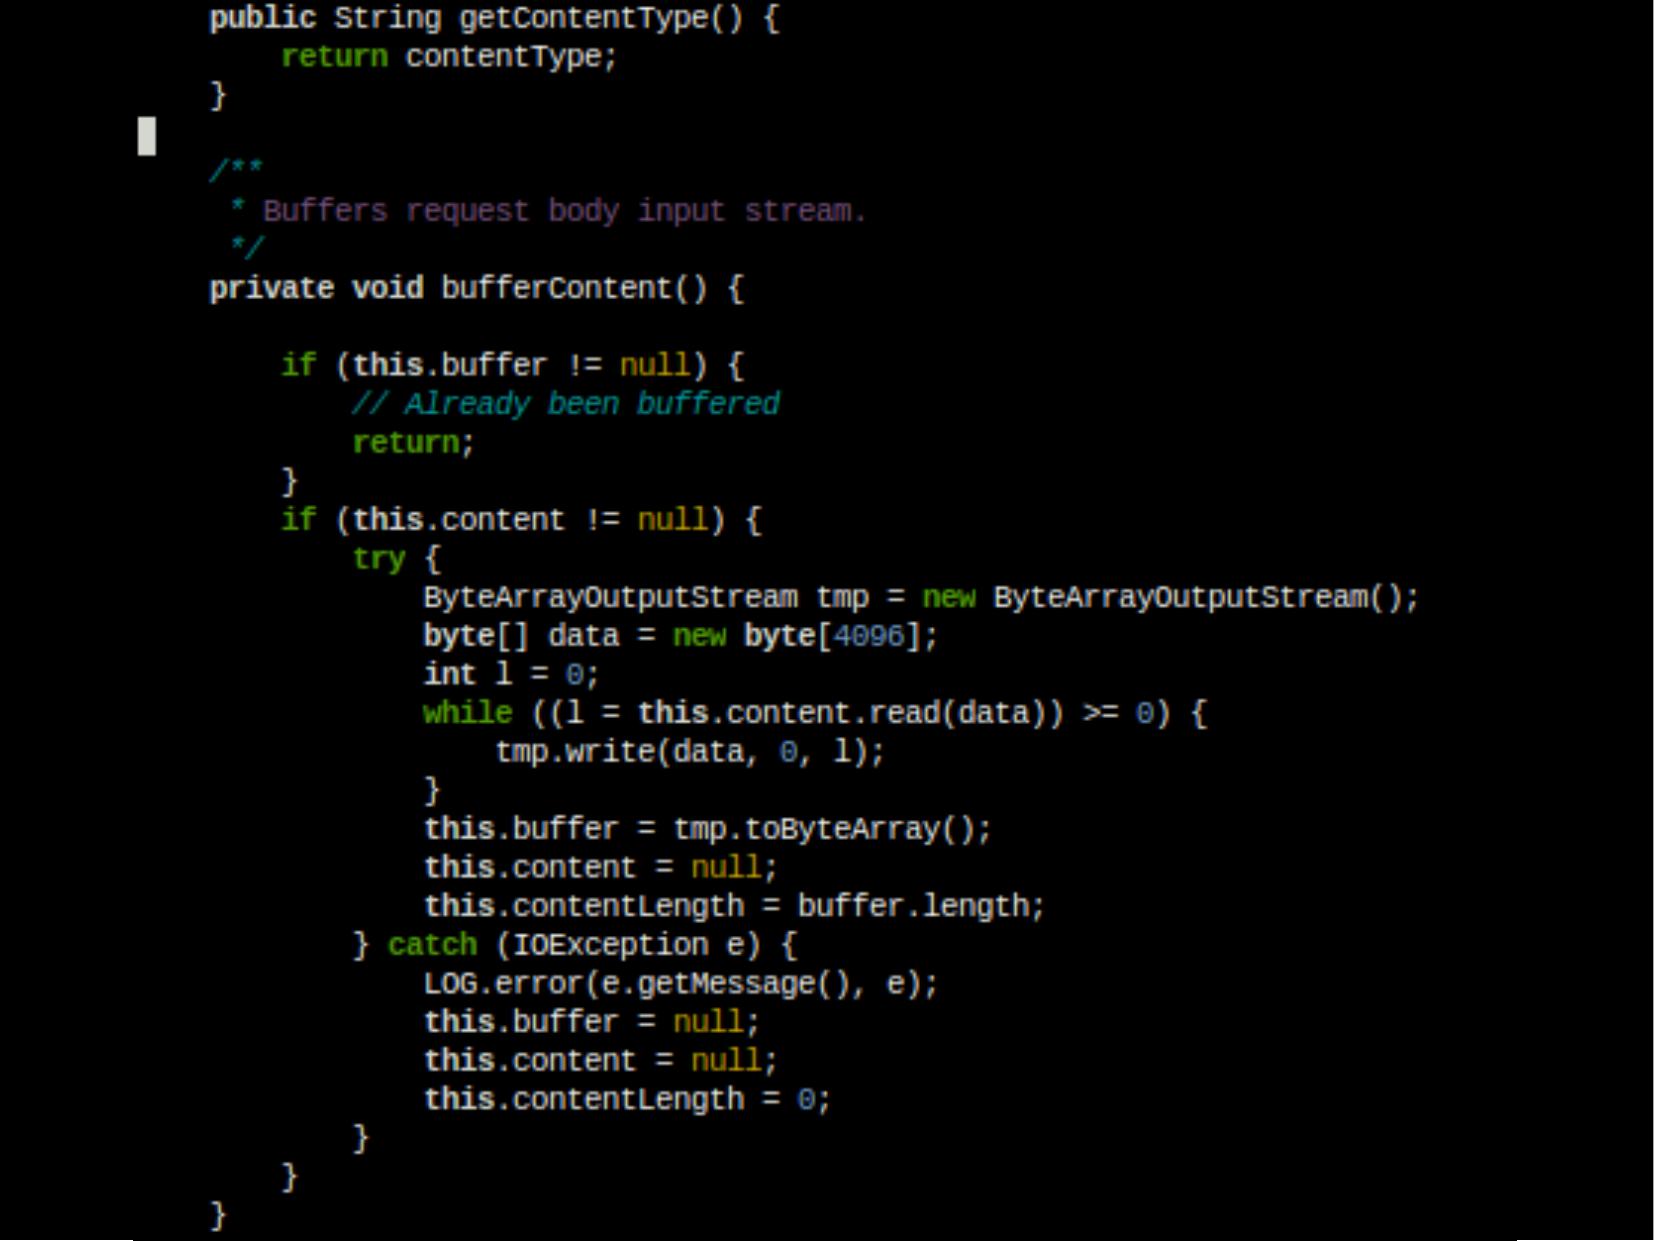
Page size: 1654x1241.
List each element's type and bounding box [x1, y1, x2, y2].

picture [133, 0, 1517, 1241]
